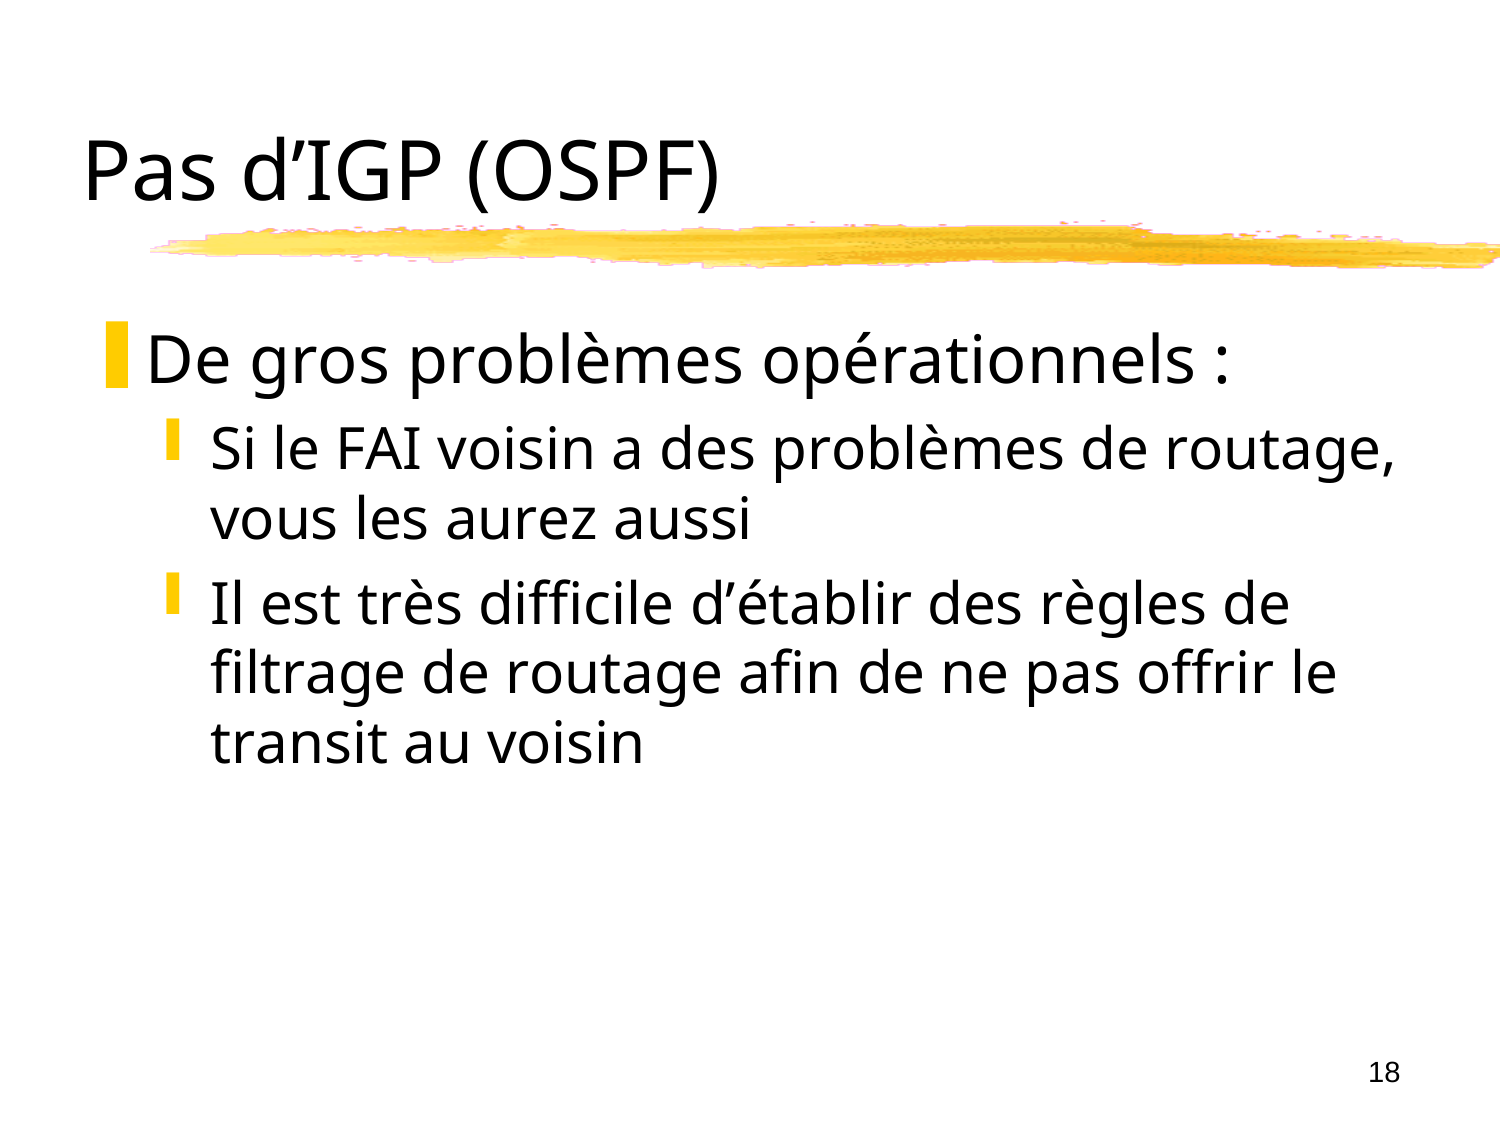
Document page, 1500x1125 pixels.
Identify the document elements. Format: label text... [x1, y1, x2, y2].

picture [150, 215, 1500, 279]
title Pas d’IGP (OSPF)‏ [66, 37, 1342, 225]
text_box <number> [1104, 1021, 1416, 1096]
list De gros problèmes opérationnels : Si le FAI voisin a des problèmes de routage, vous les aurez aussi Il est très difficile d’établir des règles de filtrage de routage afin de ne pas offrir le transit au voisin [74, 309, 1417, 994]
